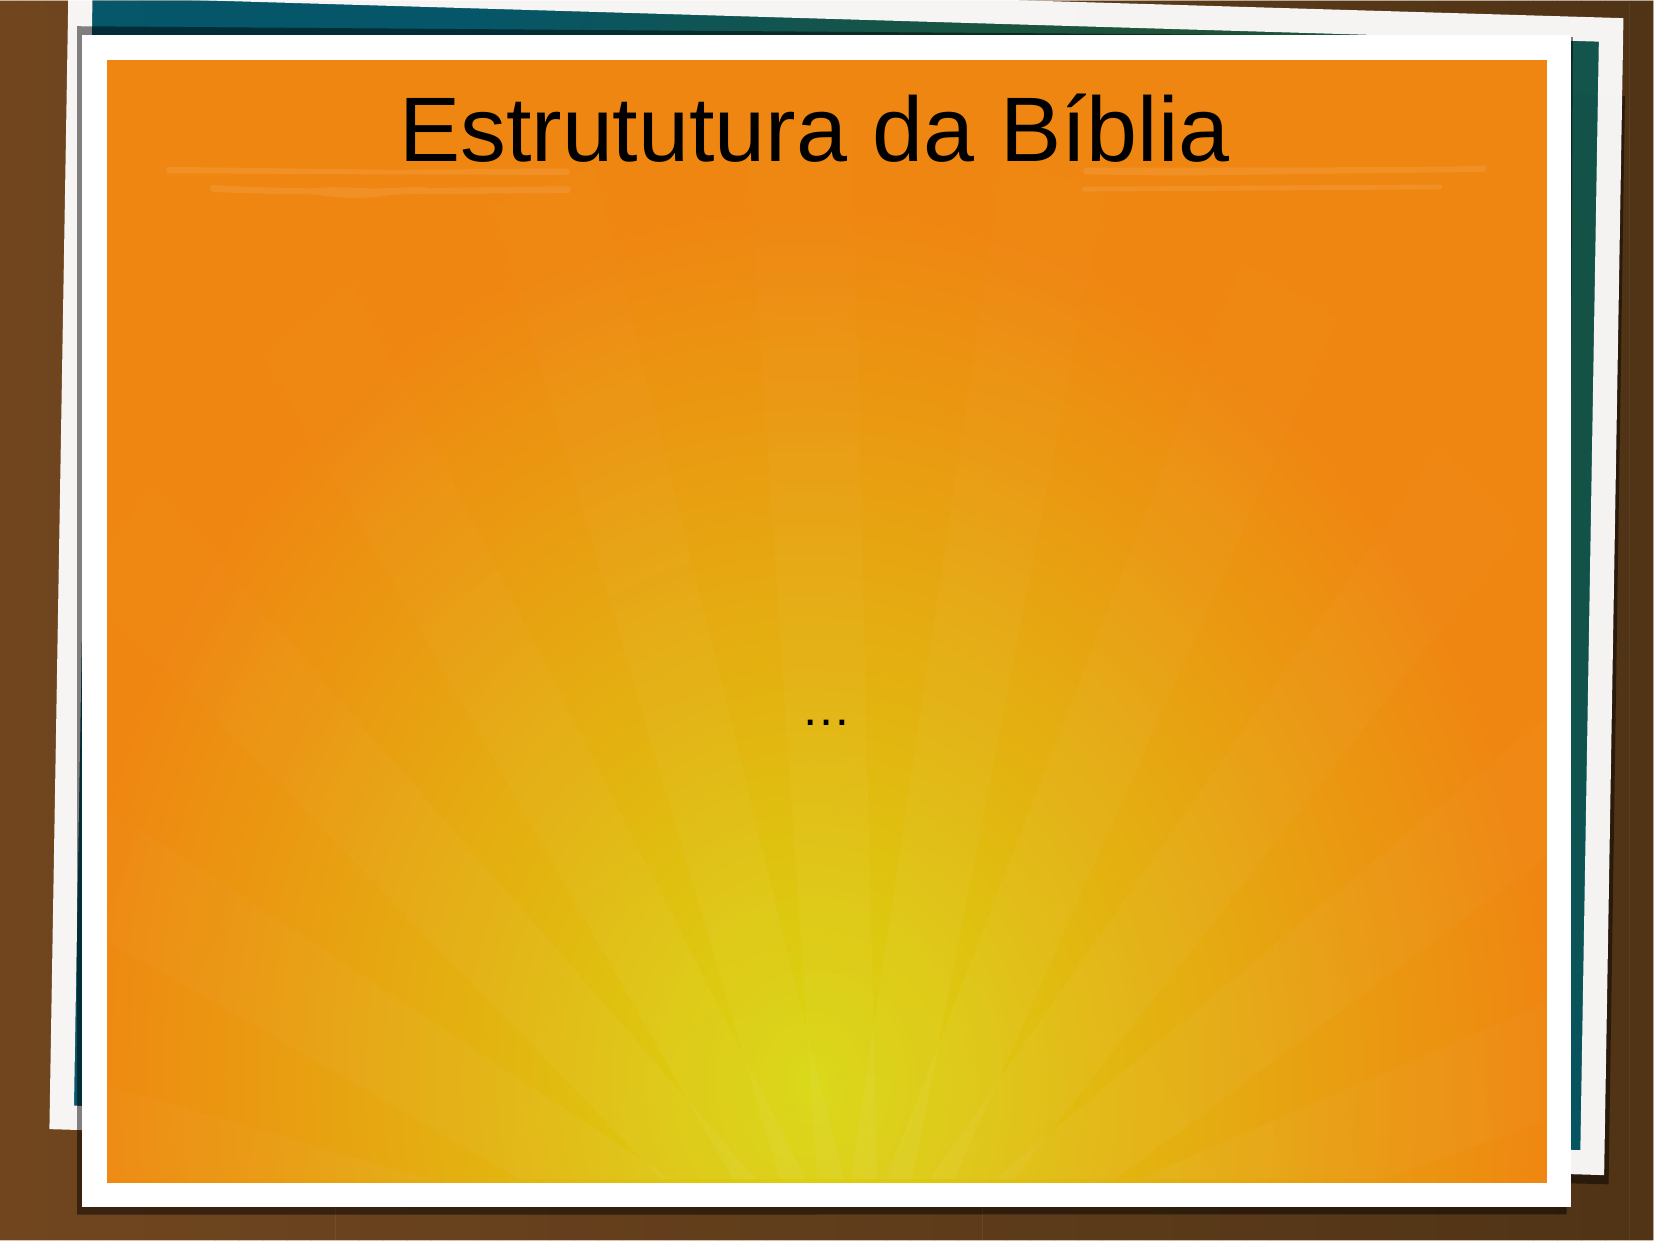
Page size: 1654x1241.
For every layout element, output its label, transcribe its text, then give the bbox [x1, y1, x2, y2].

title Estrututura da Bíblia [295, 76, 1335, 184]
subtitle … [162, 212, 1492, 1241]
